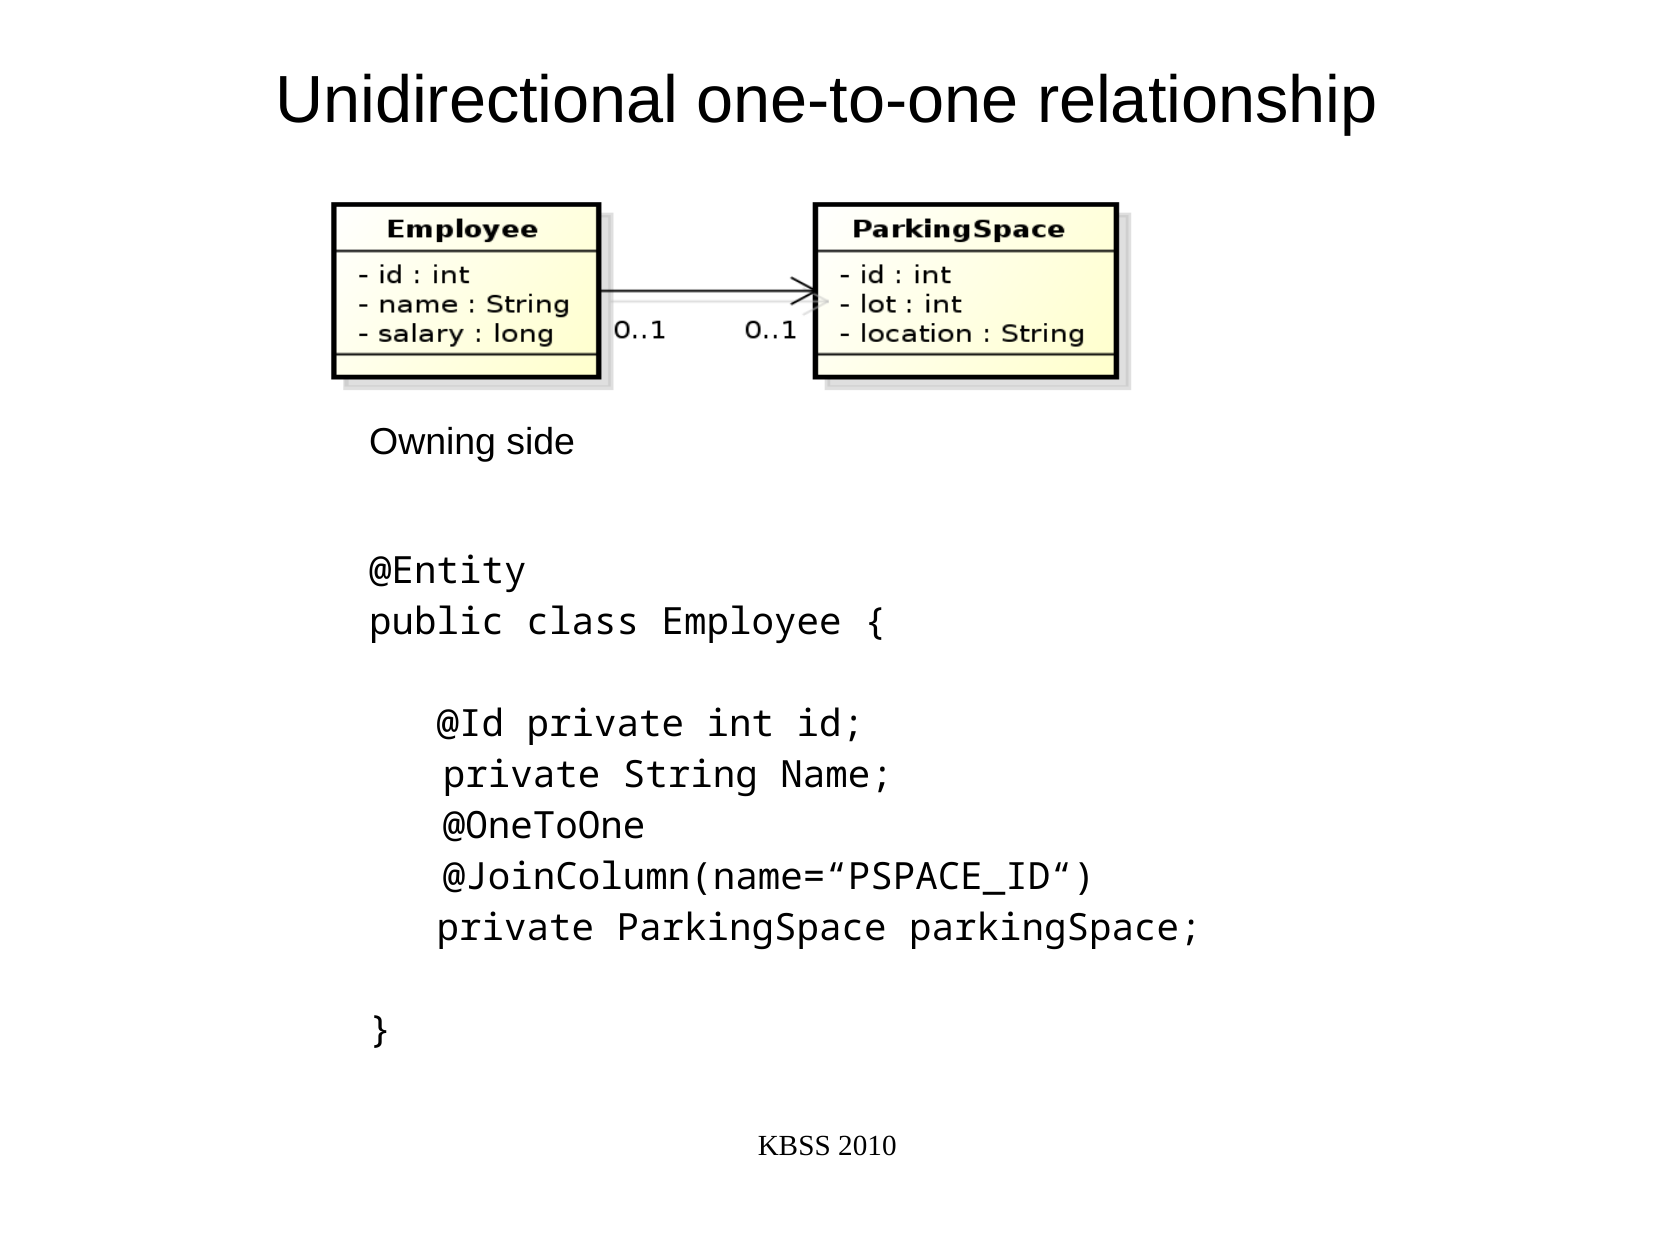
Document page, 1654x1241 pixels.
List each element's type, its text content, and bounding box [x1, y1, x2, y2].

picture [322, 194, 1146, 396]
text_box Owning side [354, 413, 591, 471]
text_box @Entity public class Employee { @Id private int id; private String Name; @OneToOne @JoinColumn(name=“PSPACE_ID“) private ParkingSpace parkingSpace; } [354, 535, 1069, 1054]
title Unidirectional one-to-one relationship [82, 3, 1571, 196]
